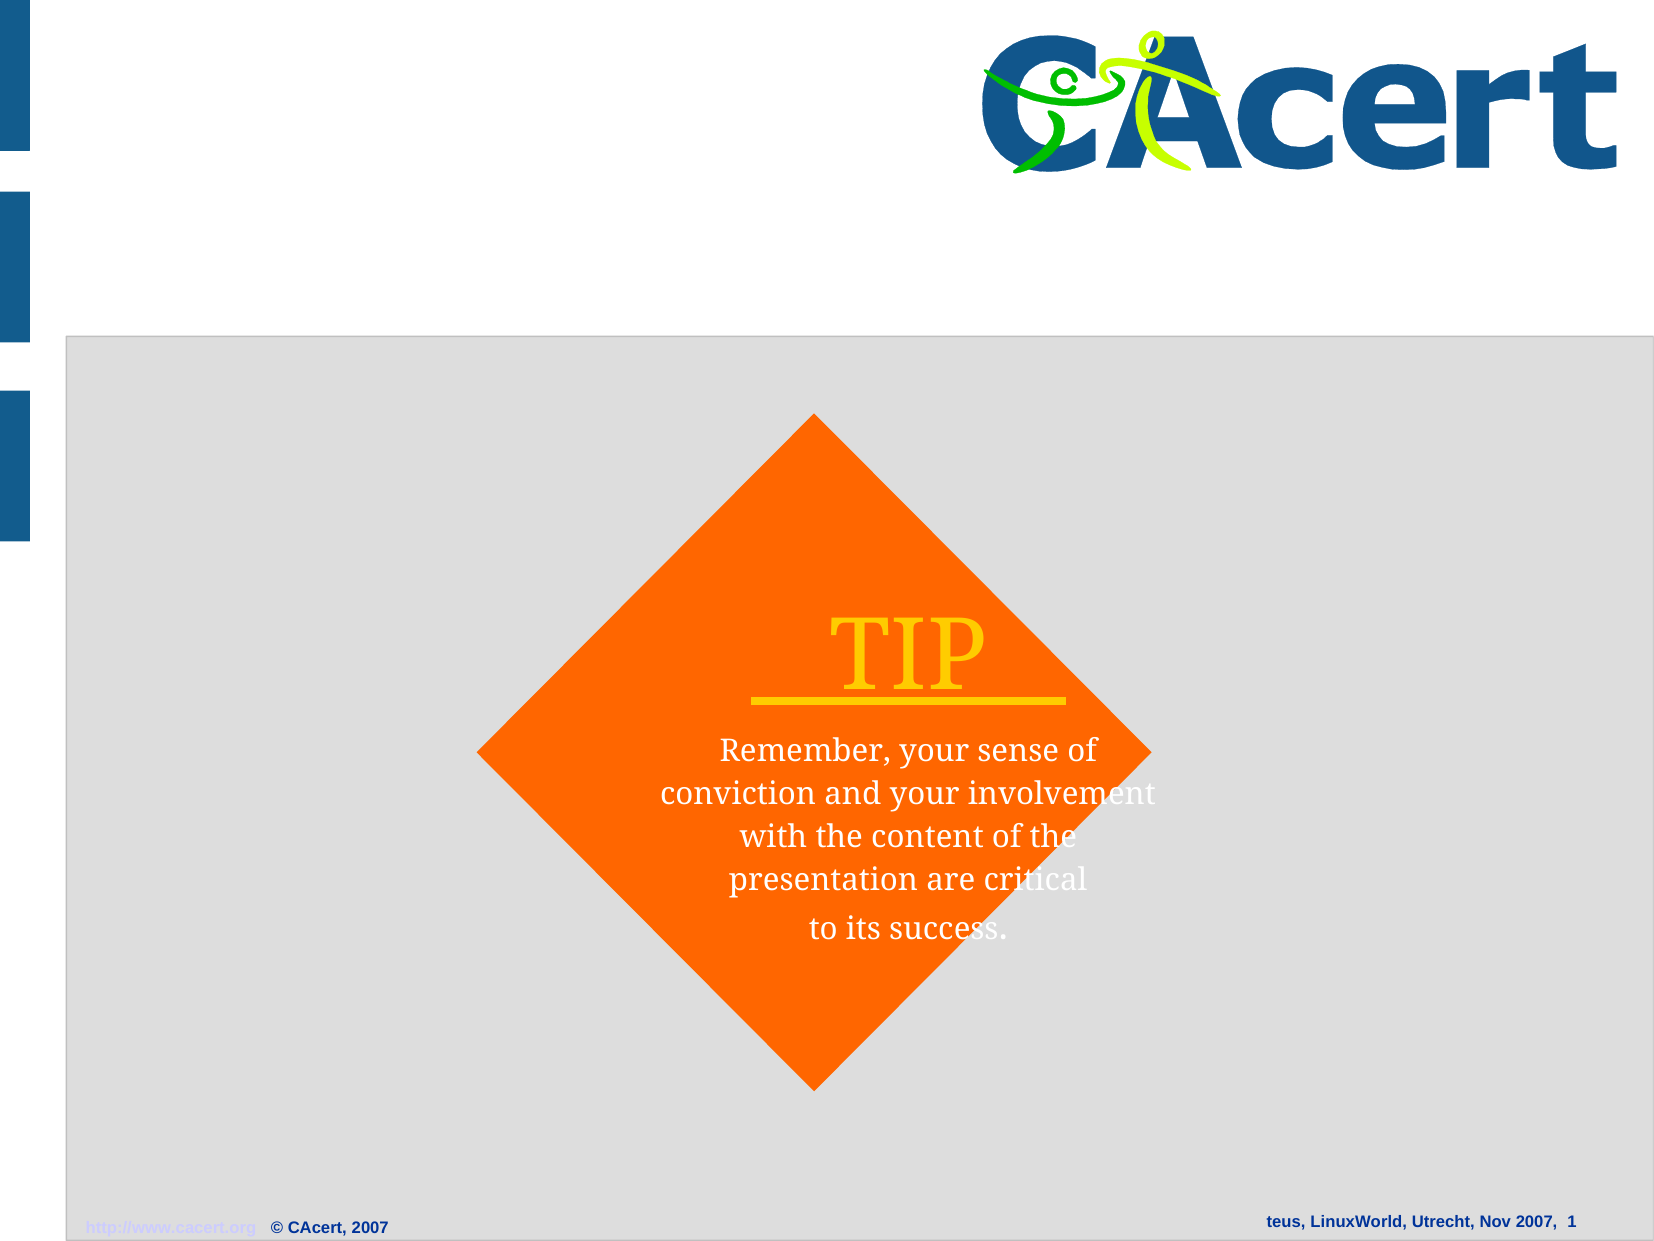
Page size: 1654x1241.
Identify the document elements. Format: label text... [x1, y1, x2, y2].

text_box TIP Remember, your sense of conviction and your involvement with the content of the presentation are critical to its success. [476, 413, 1152, 1092]
